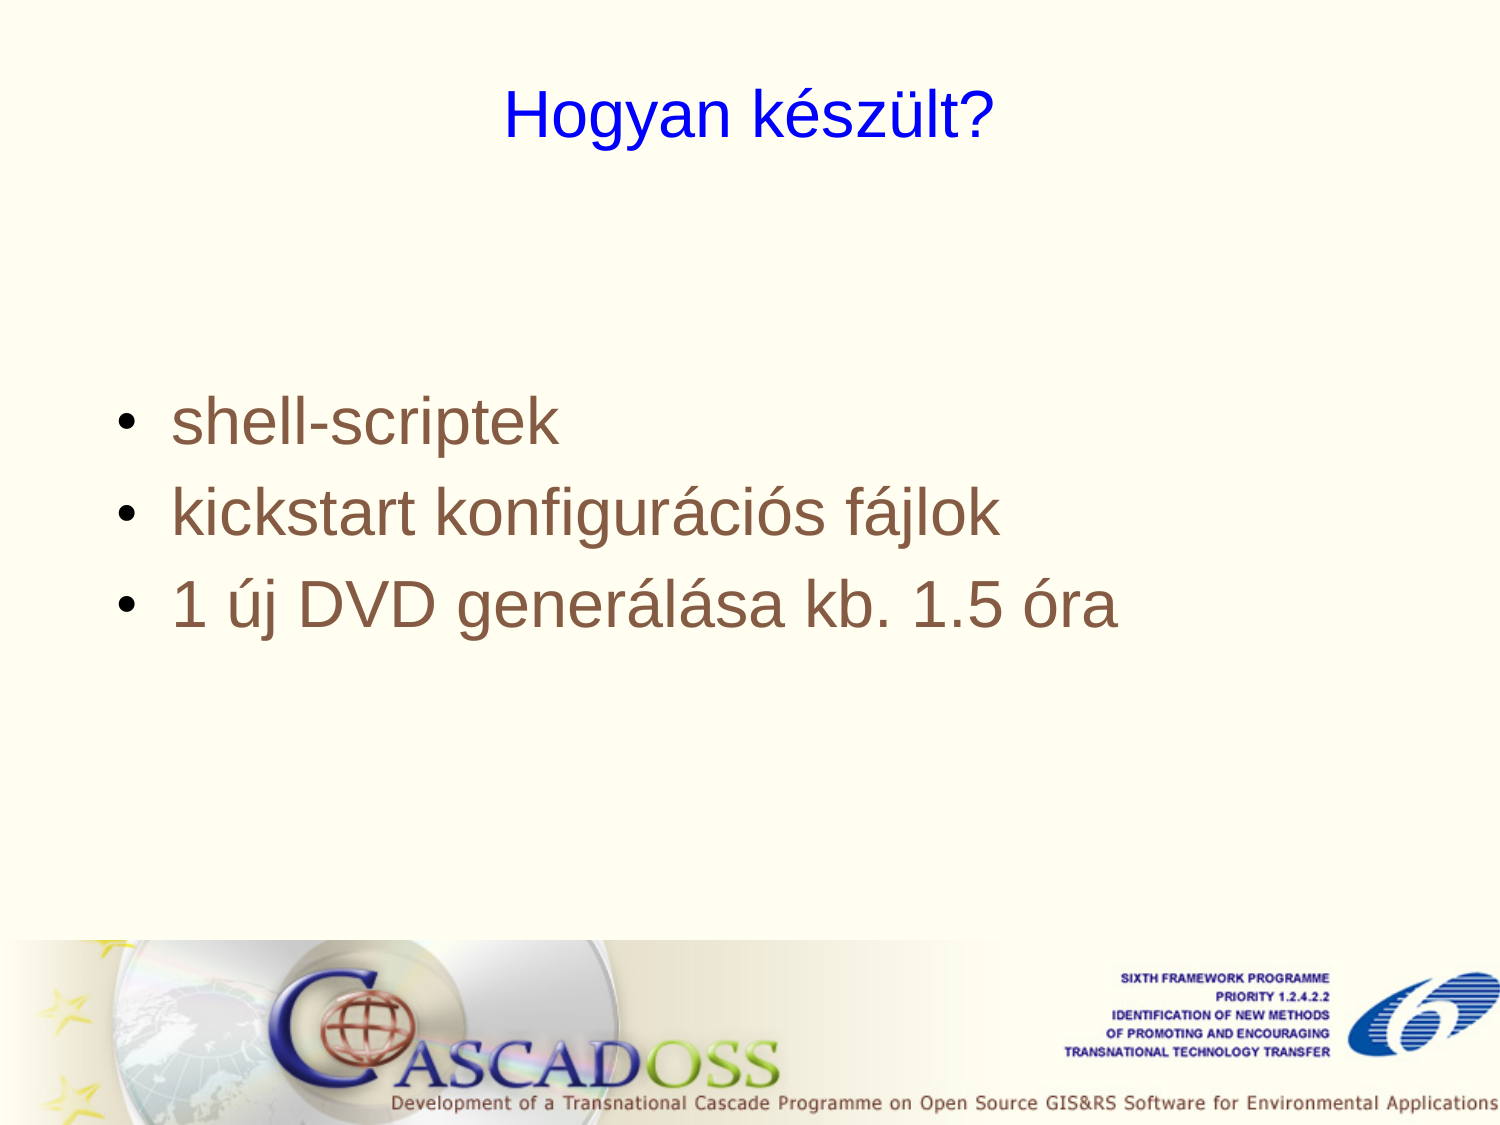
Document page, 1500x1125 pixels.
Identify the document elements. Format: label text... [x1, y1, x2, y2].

picture [0, 940, 1500, 1125]
list shell-scriptek kickstart konfigurációs fájlok 1 új DVD generálása kb. 1.5 óra [59, 383, 1409, 798]
title Hogyan készült? [75, 28, 1425, 201]
